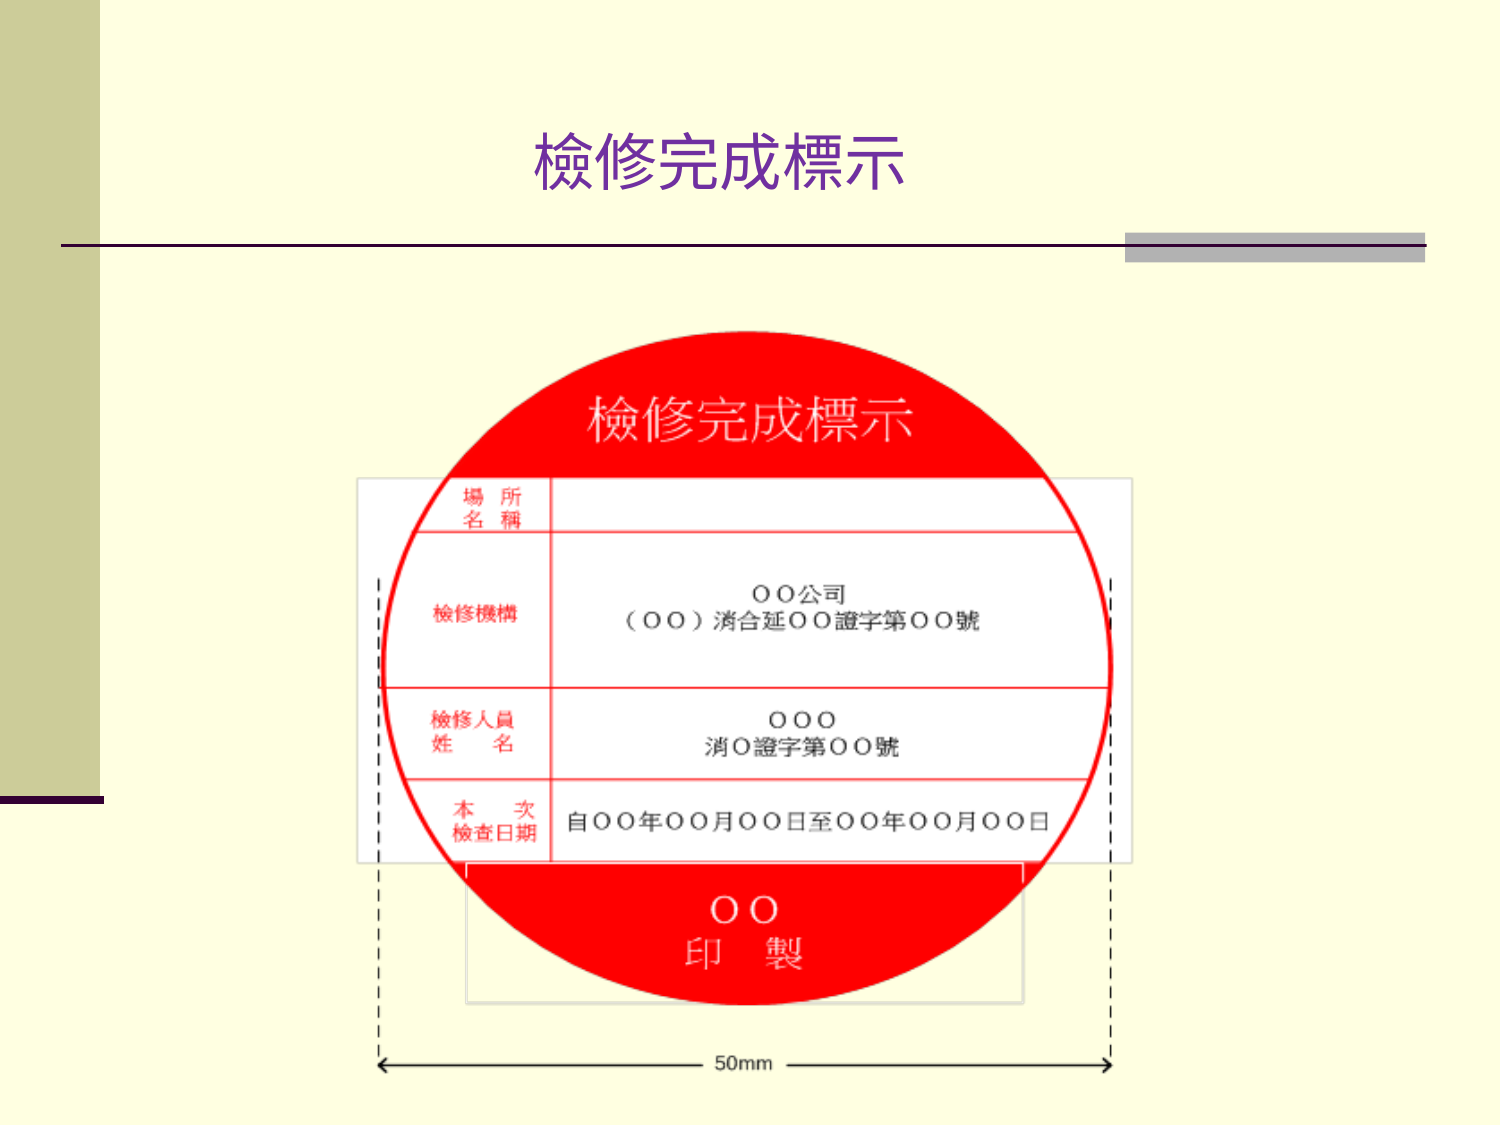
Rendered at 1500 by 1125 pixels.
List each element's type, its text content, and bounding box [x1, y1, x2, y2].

title 檢修完成標示 [64, 30, 1426, 291]
picture [353, 326, 1137, 1097]
